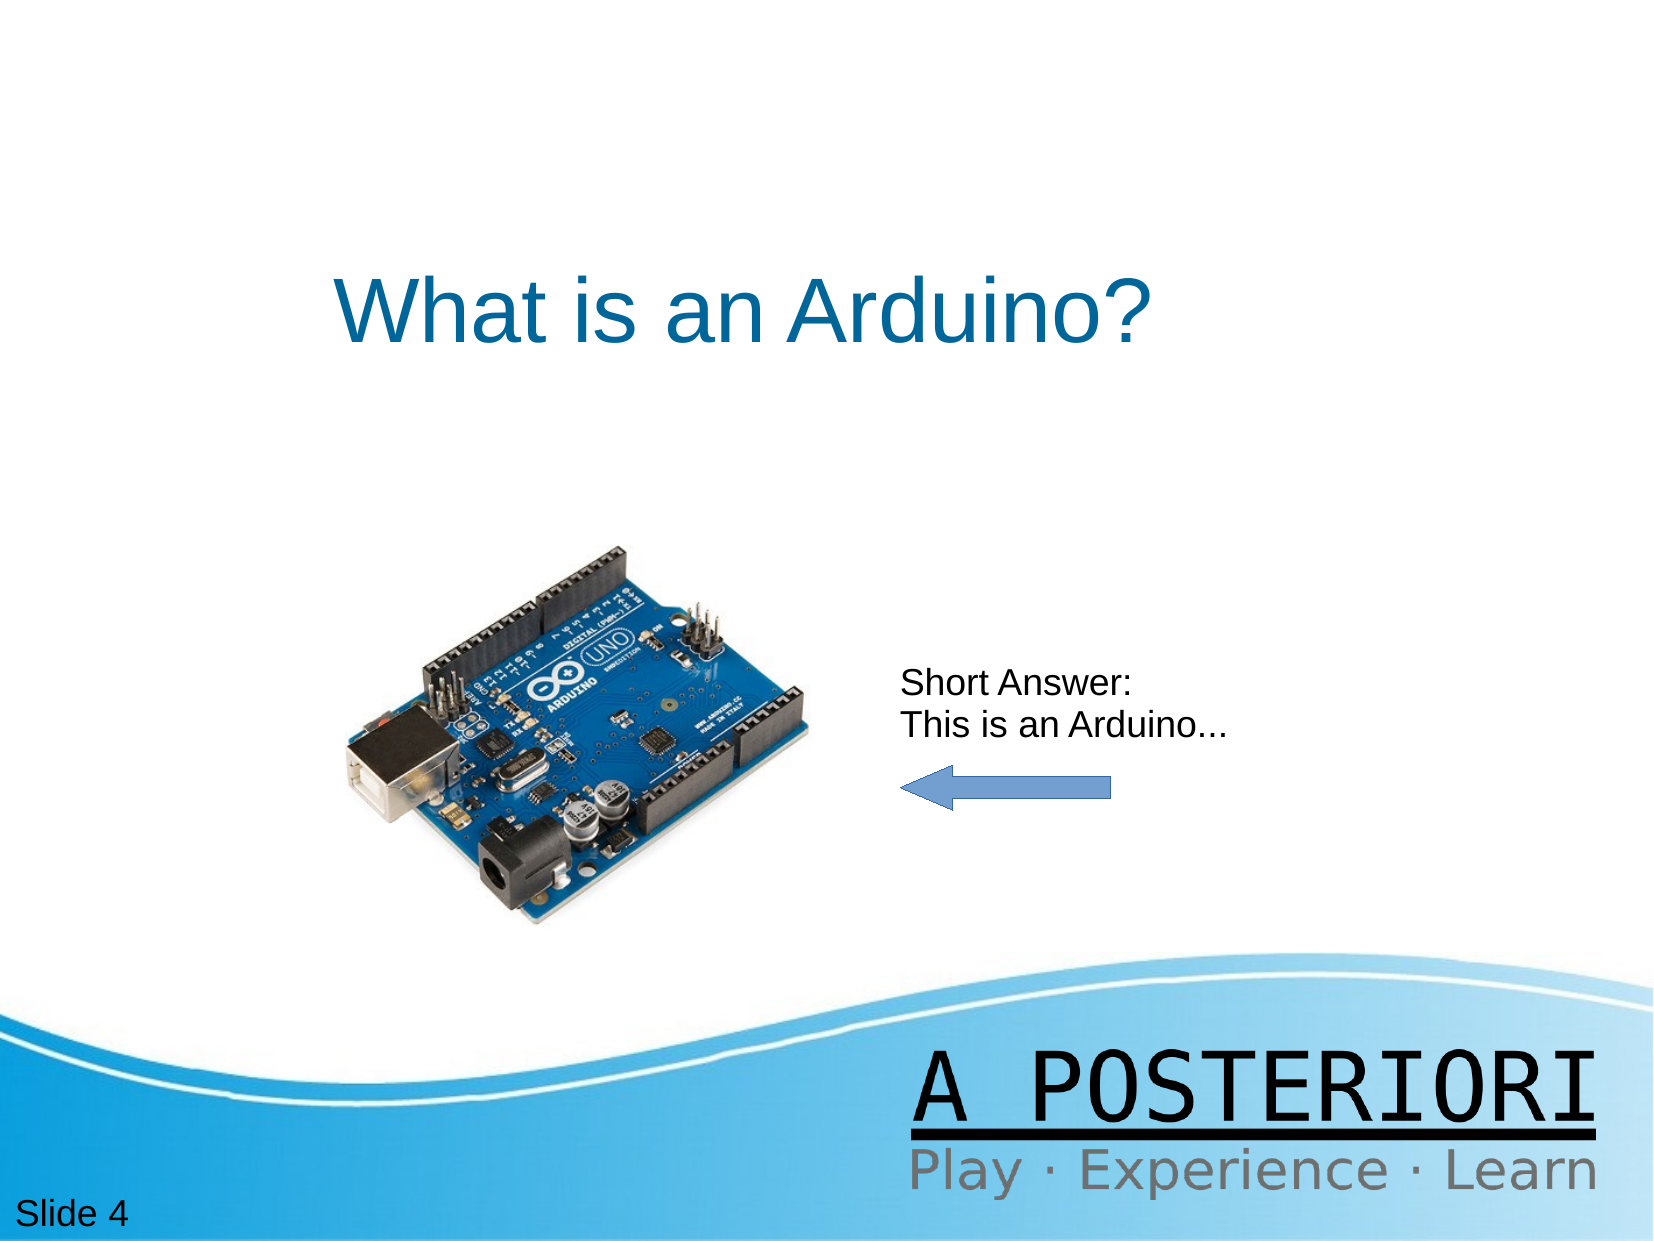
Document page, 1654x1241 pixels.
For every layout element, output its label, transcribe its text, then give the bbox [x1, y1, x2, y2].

text_box Short Answer: This is an Arduino... [885, 653, 1336, 753]
picture [345, 545, 811, 931]
picture [0, 952, 1654, 1241]
text_box [900, 765, 1111, 811]
title What is an Arduino? [0, 206, 1489, 414]
